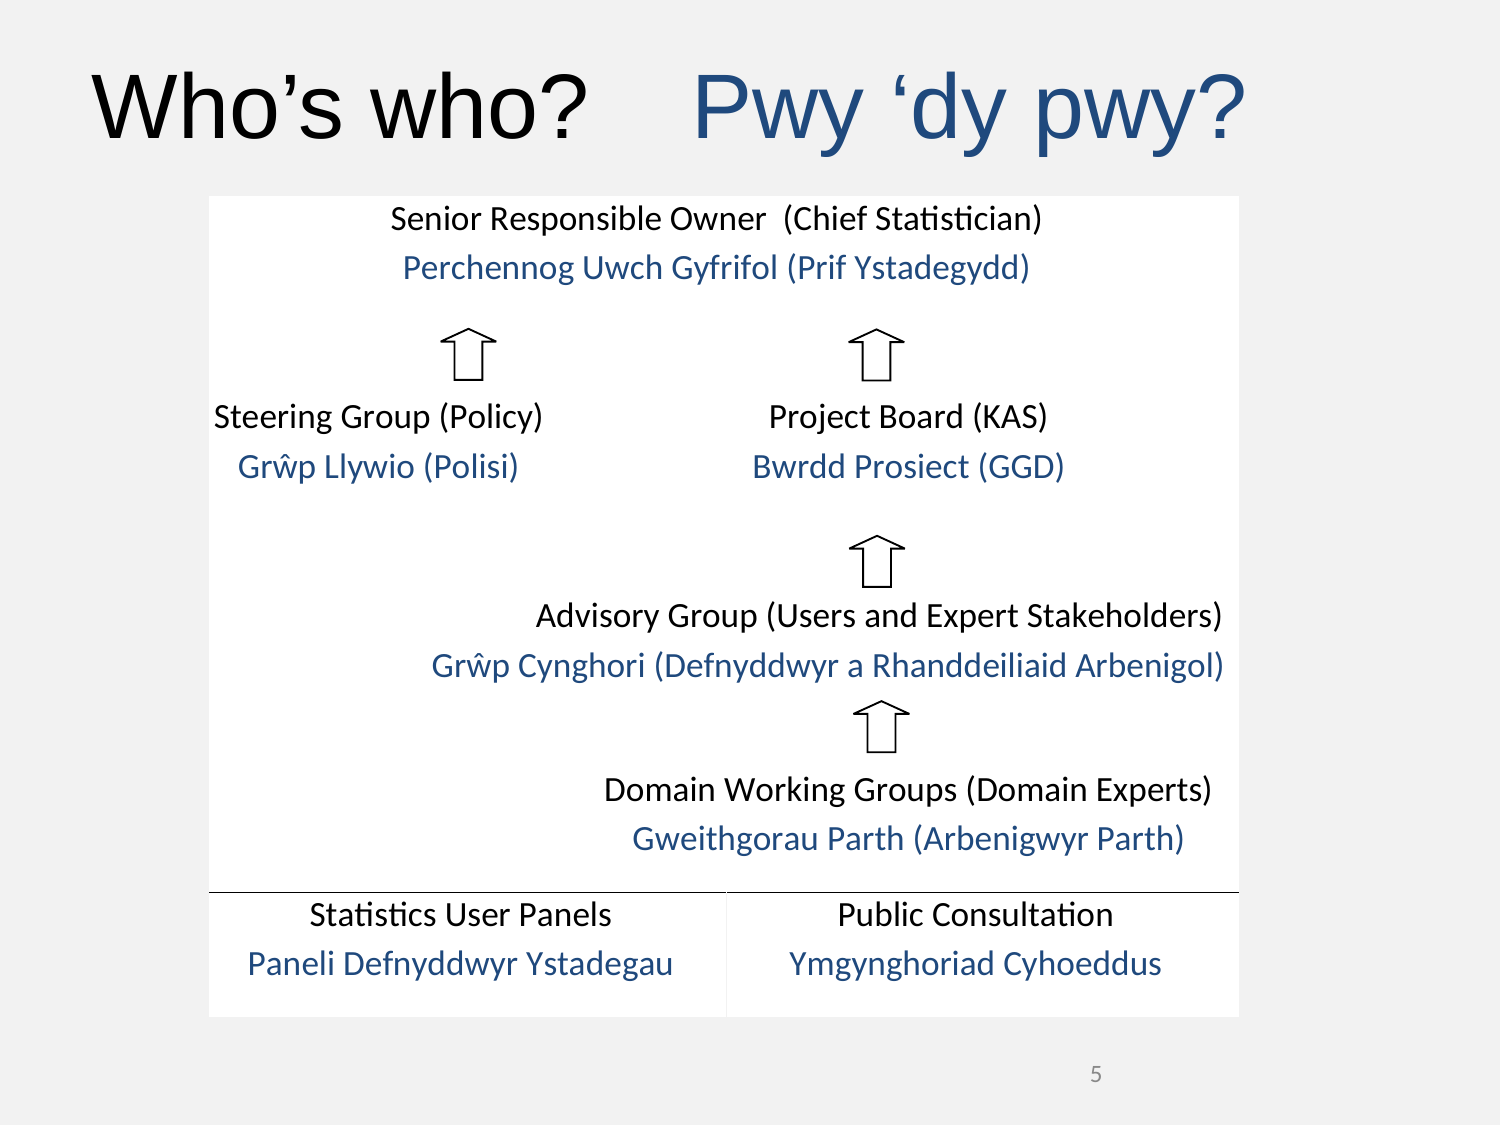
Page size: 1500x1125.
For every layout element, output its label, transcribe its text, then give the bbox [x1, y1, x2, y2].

picture [153, 196, 1306, 1082]
text_box 5 [1074, 1042, 1426, 1103]
title Who’s who? Pwy ‘dy pwy? [76, 19, 1427, 185]
